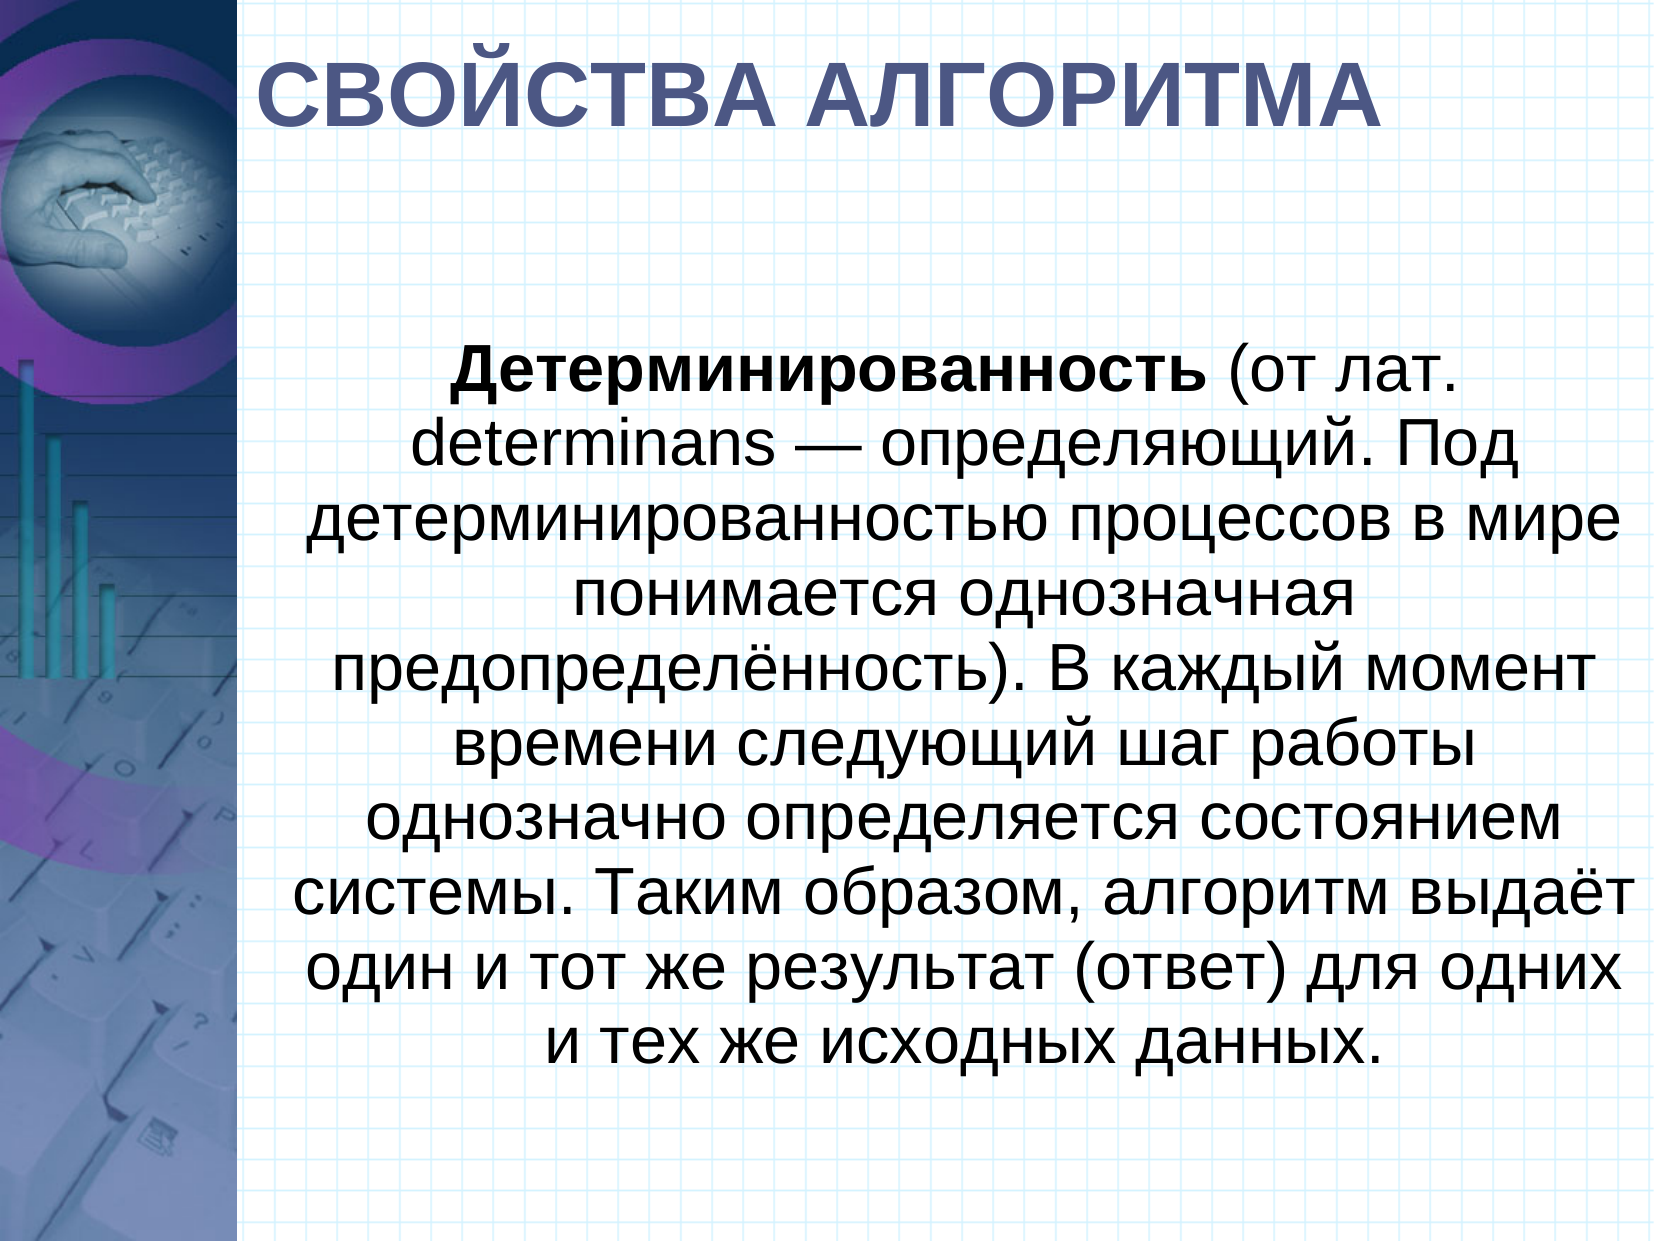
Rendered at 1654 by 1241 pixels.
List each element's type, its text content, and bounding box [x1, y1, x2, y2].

picture [0, 0, 1654, 1241]
title СВОЙСТВА АЛГОРИТМА [254, 0, 1640, 198]
subtitle Детерминированность (от лат. determinans — определяющий. Под детерминированностью процессов в мире понимается однозначная предопределённость). В каждый момент времени следующий шаг работы однозначно определяется состоянием системы. Таким образом, алгоритм выдаёт один и тот же результат (ответ) для одних и тех же исходных данных. [254, 330, 1640, 1079]
